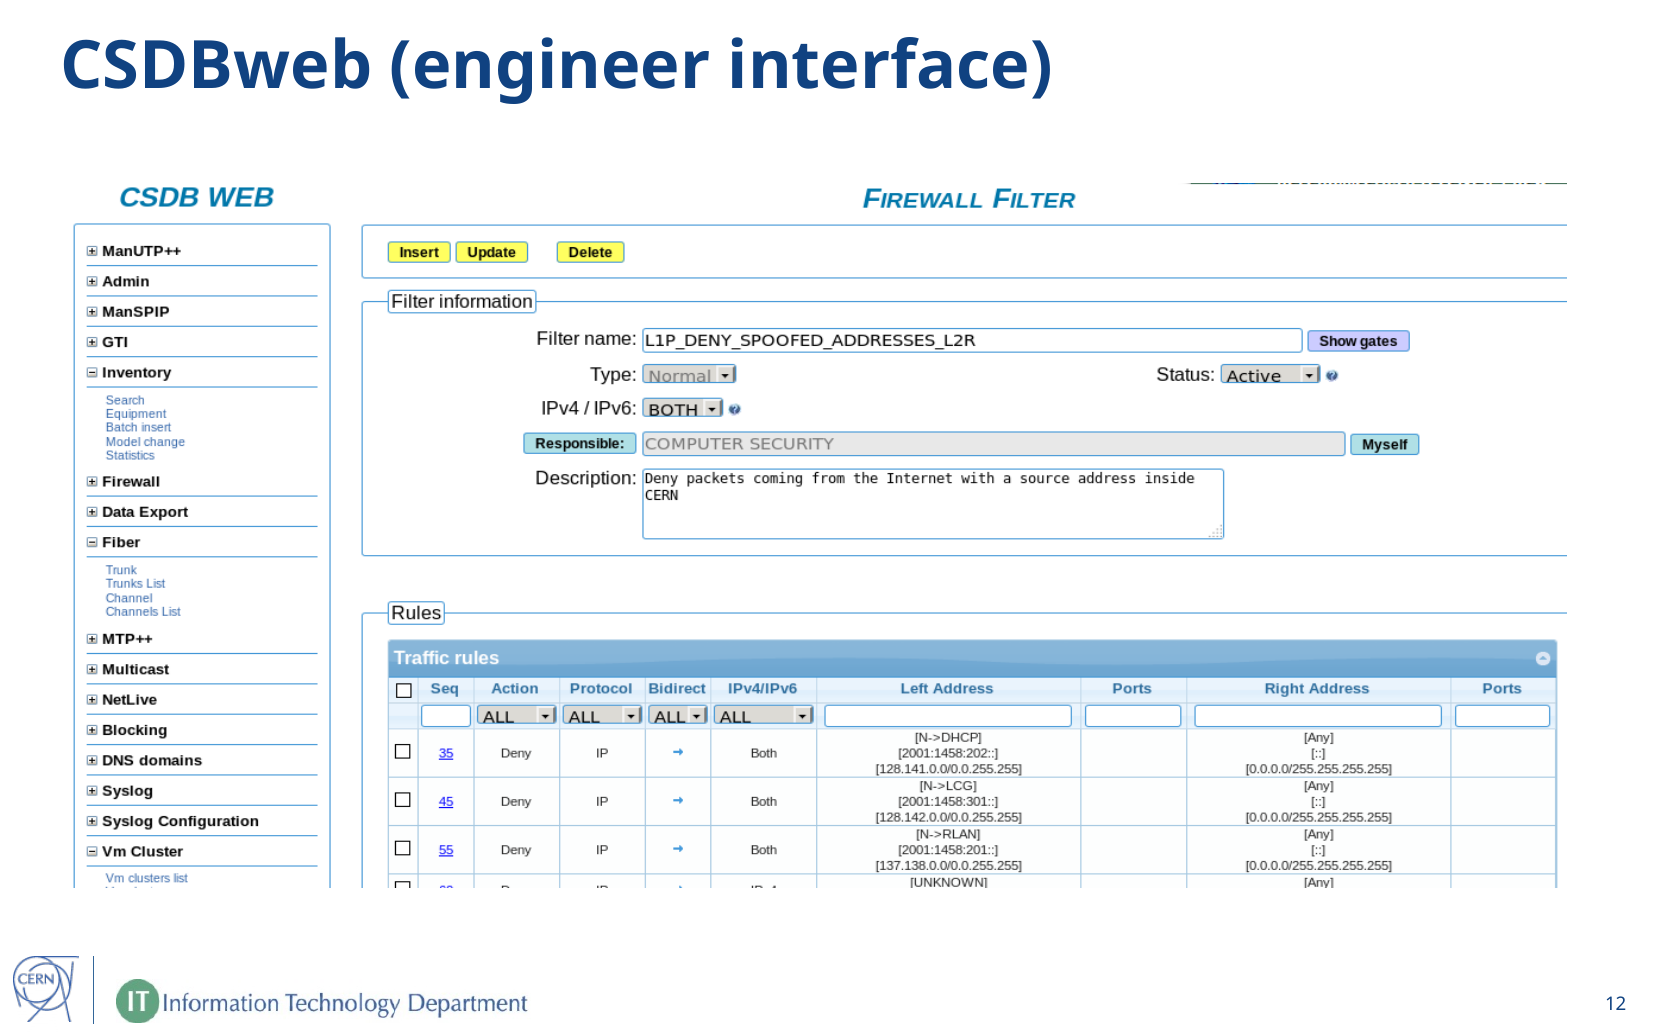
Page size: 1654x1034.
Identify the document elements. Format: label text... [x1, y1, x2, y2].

picture [63, 183, 1567, 888]
picture [116, 979, 788, 1023]
picture [13, 956, 79, 1032]
title CSDBweb (engineer interface) [60, 0, 1528, 138]
